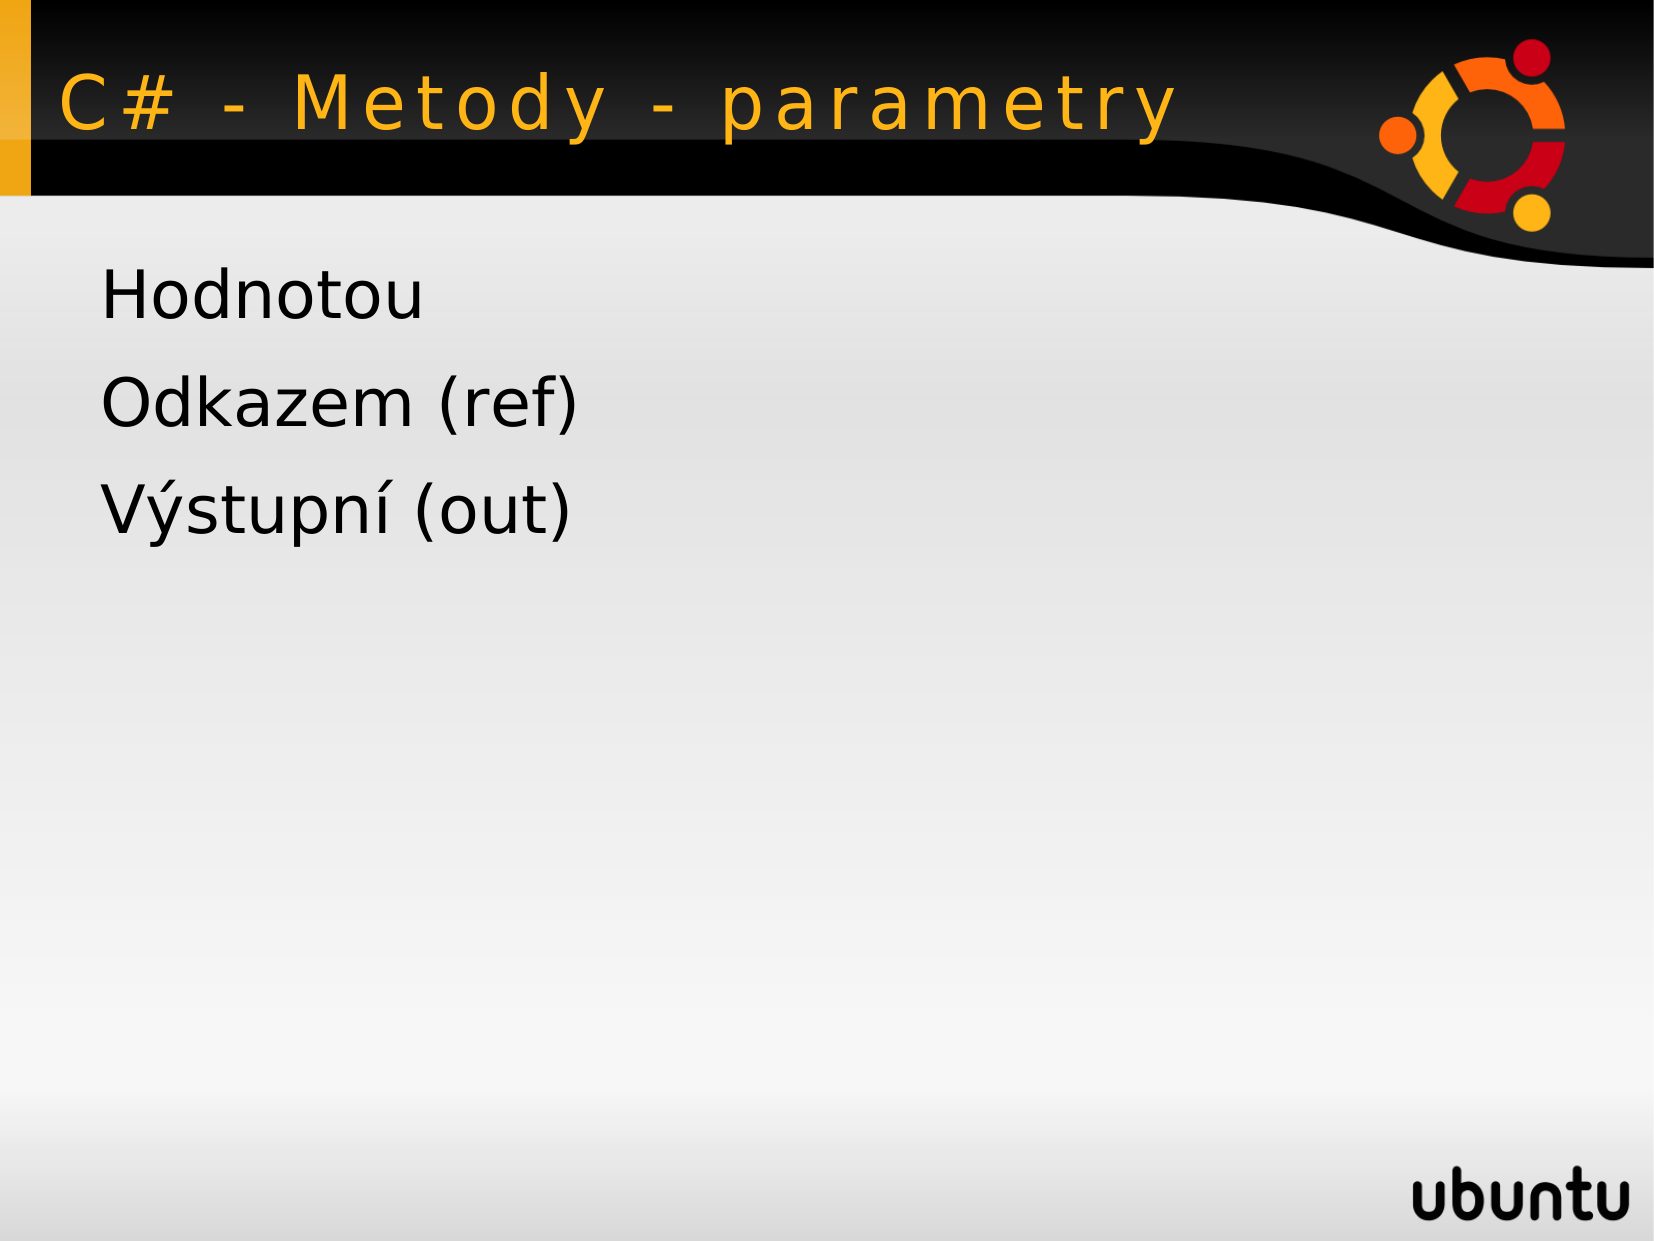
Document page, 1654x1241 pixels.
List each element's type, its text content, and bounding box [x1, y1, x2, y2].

list Hodnotou Odkazem (ref) Výstupní (out) [82, 256, 1571, 1076]
title C# - Metody - parametry [59, 36, 1270, 171]
picture [0, 0, 1654, 1241]
